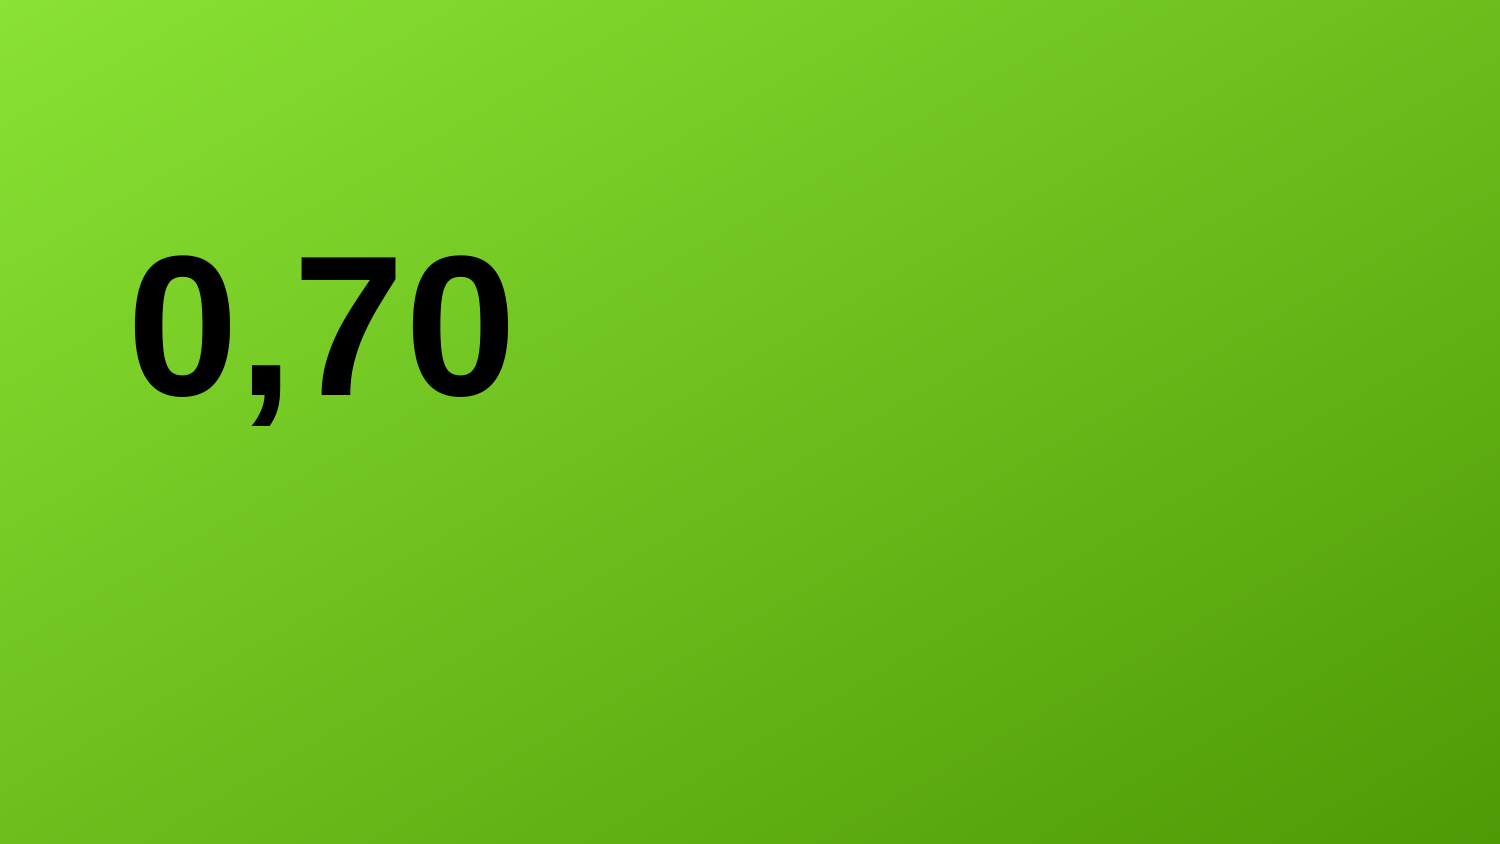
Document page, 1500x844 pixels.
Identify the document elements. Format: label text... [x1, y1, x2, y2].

text_box 0,70 [162, 277, 202, 375]
text_box 0,70 [112, 259, 1388, 450]
text_box 0,70 [440, 277, 480, 375]
